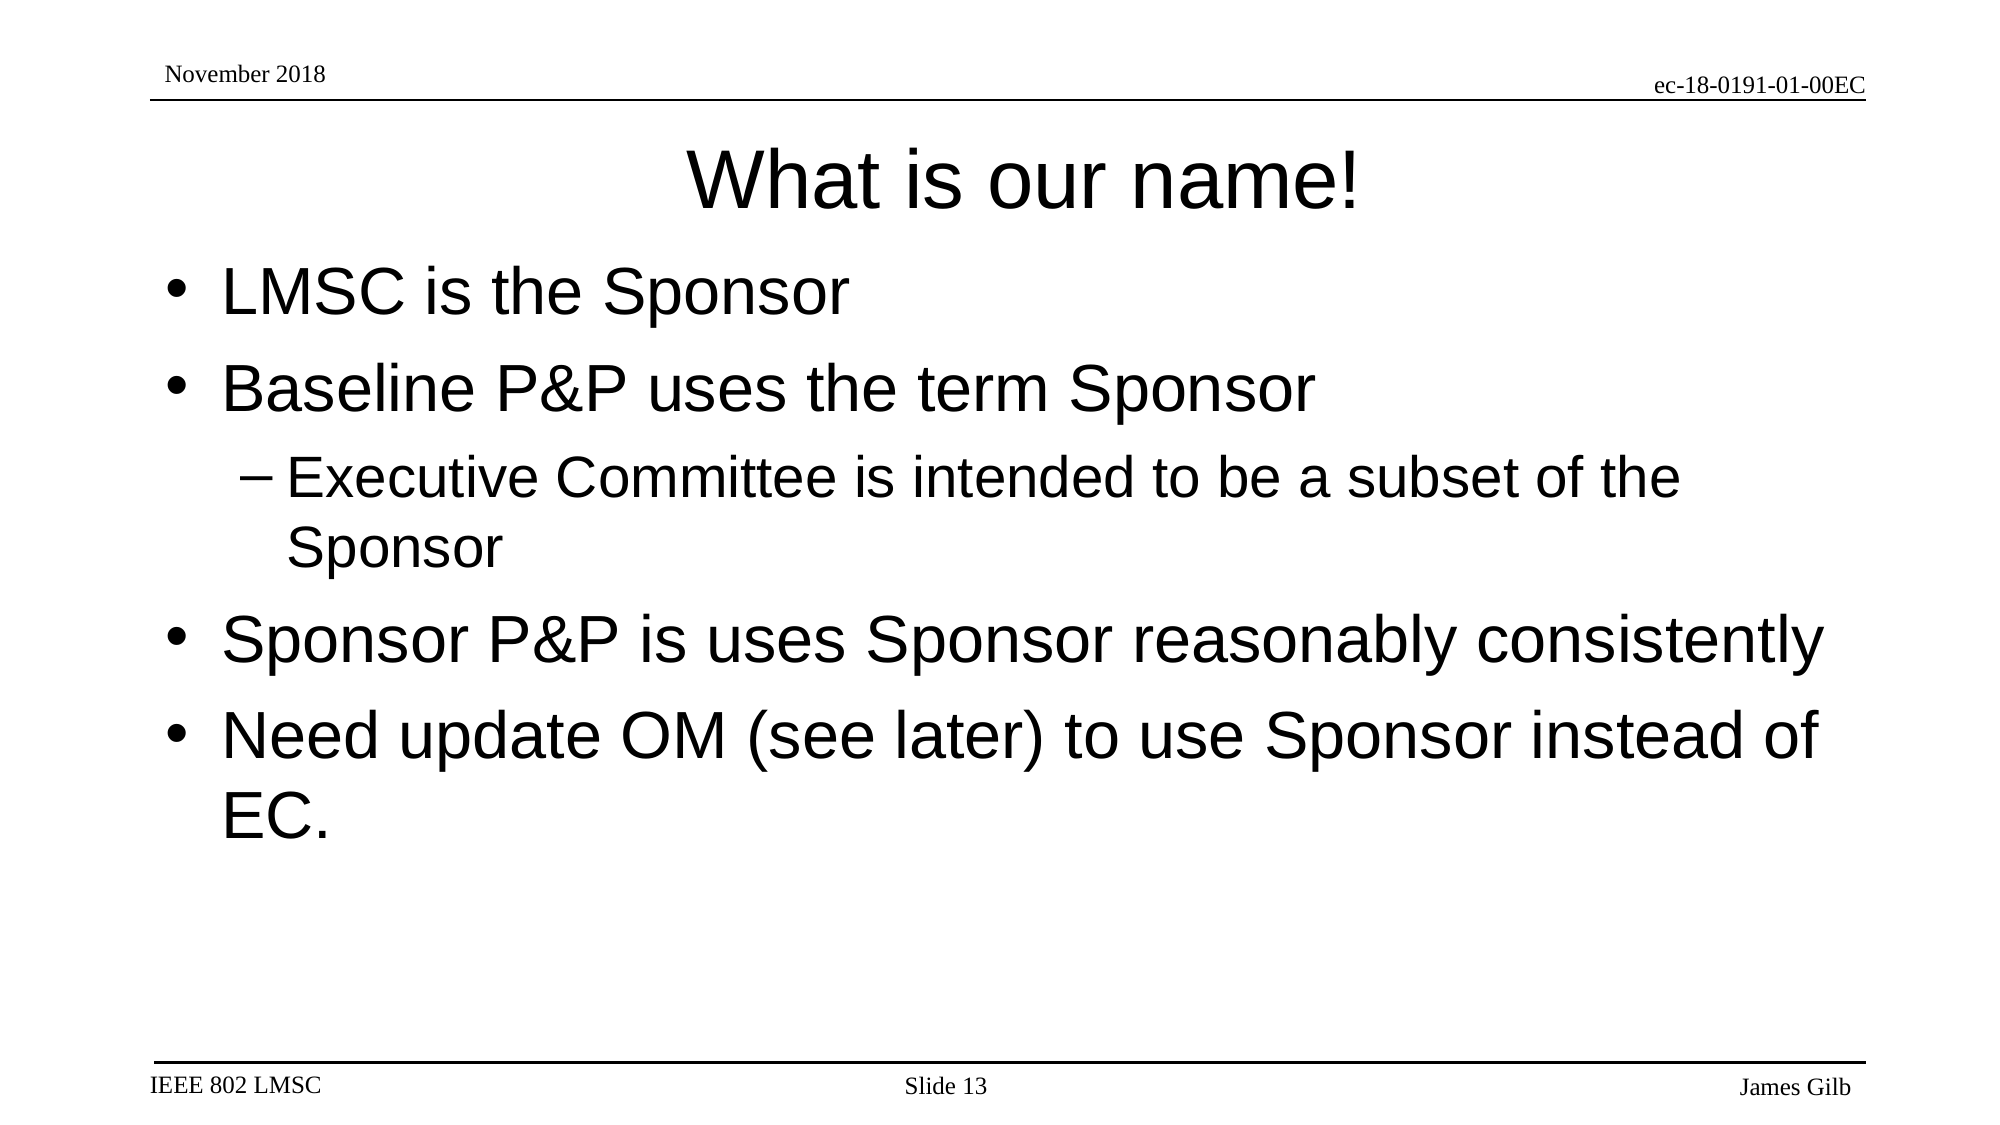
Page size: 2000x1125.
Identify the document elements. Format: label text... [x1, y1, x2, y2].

list LMSC is the Sponsor Baseline P&P uses the term Sponsor Executive Committee is intended to be a subset of the Sponsor Sponsor P&P is uses Sponsor reasonably consistently Need update OM (see later) to use Sponsor instead of EC. [150, 239, 1900, 1051]
title What is our name! [149, 112, 1900, 238]
